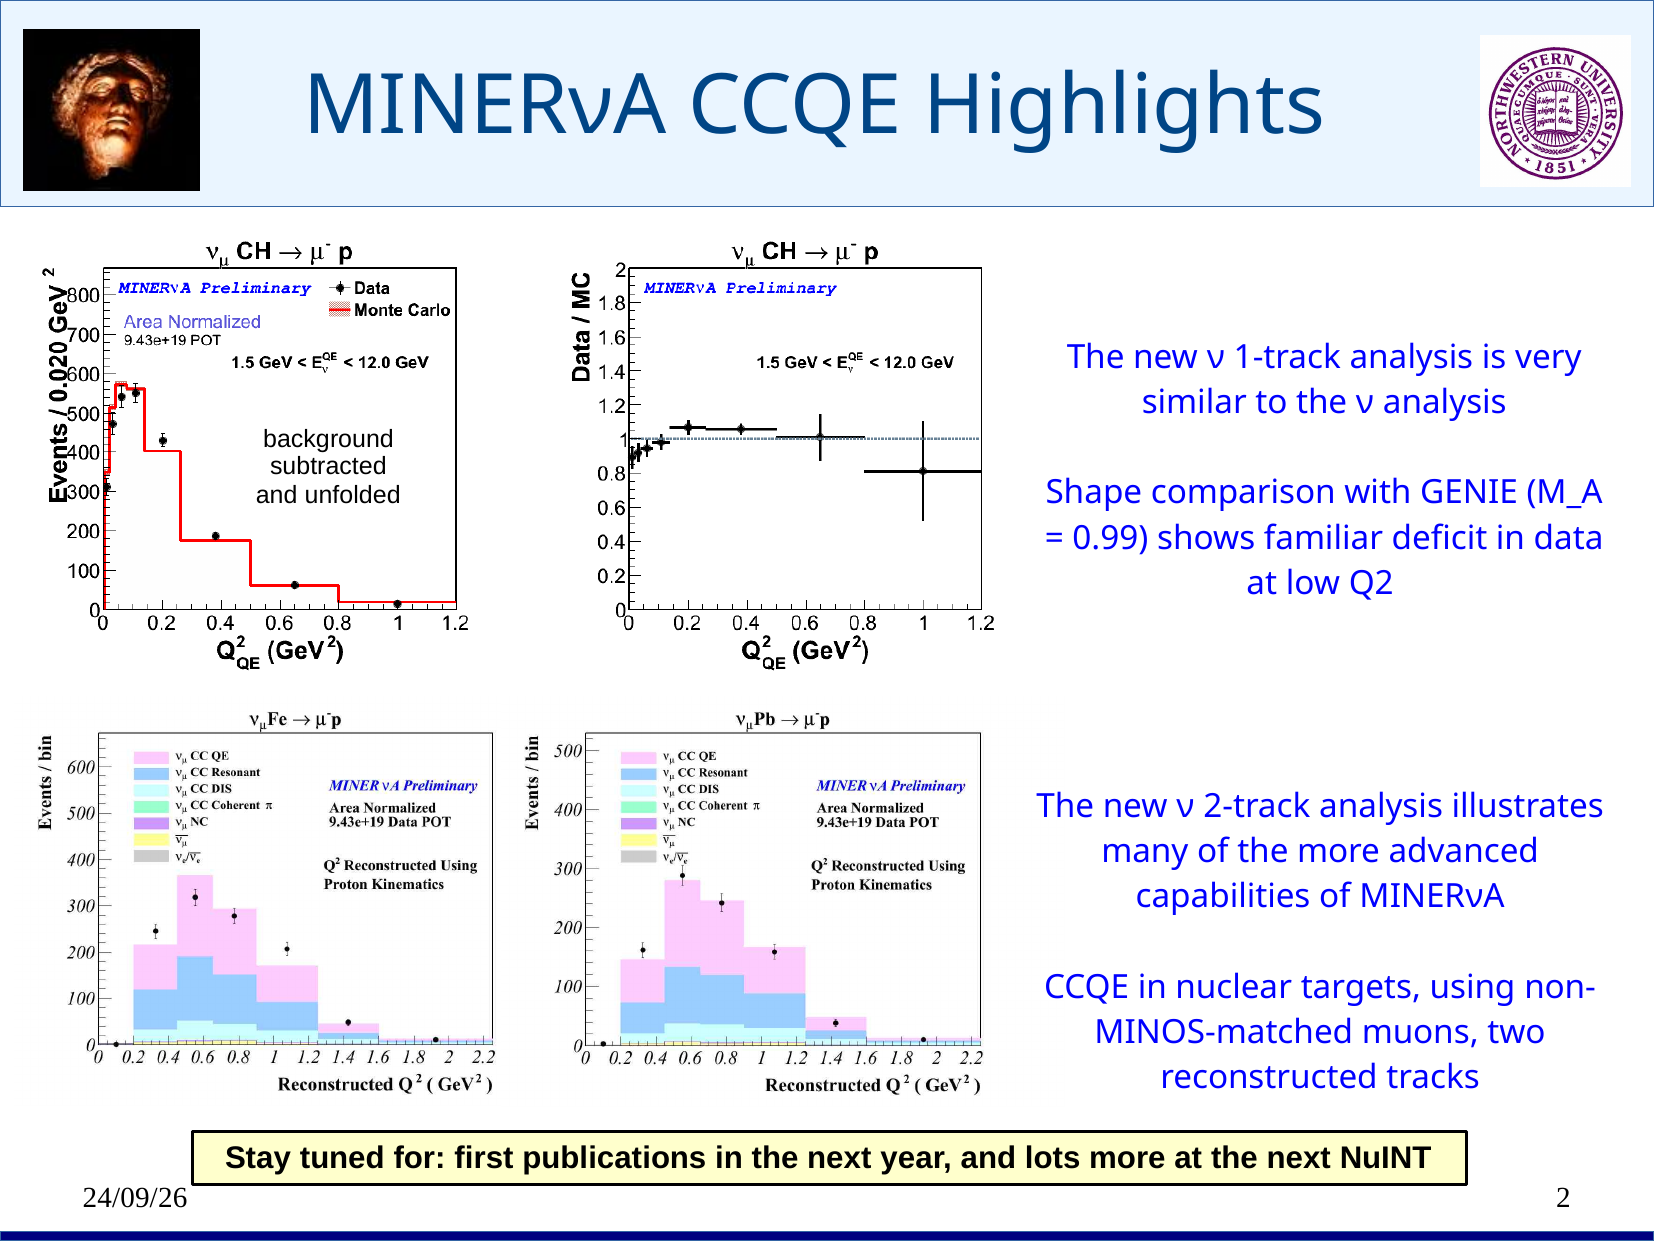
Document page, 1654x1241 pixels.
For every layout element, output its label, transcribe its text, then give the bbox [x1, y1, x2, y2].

picture [1480, 35, 1631, 187]
picture [17, 223, 1068, 681]
text_box background subtracted and unfolded [234, 416, 424, 516]
picture [14, 696, 1065, 1107]
title MINERνA CCQE Highlights [70, 27, 1559, 176]
picture [23, 29, 200, 191]
text_box Stay tuned for: first publications in the next year, and lots more at the next NuINT [192, 1131, 1467, 1185]
text_box The new ν 1-track analysis is very similar to the ν analysis Shape comparison with GENIE (M_A = 0.99) shows familiar deficit in data at low Q2 [1026, 325, 1623, 576]
text_box The new ν 2-track analysis illustrates many of the more advanced capabilities of MINERνA CCQE in nuclear targets, using non-MINOS-matched muons, two reconstructed tracks [1006, 774, 1635, 1064]
